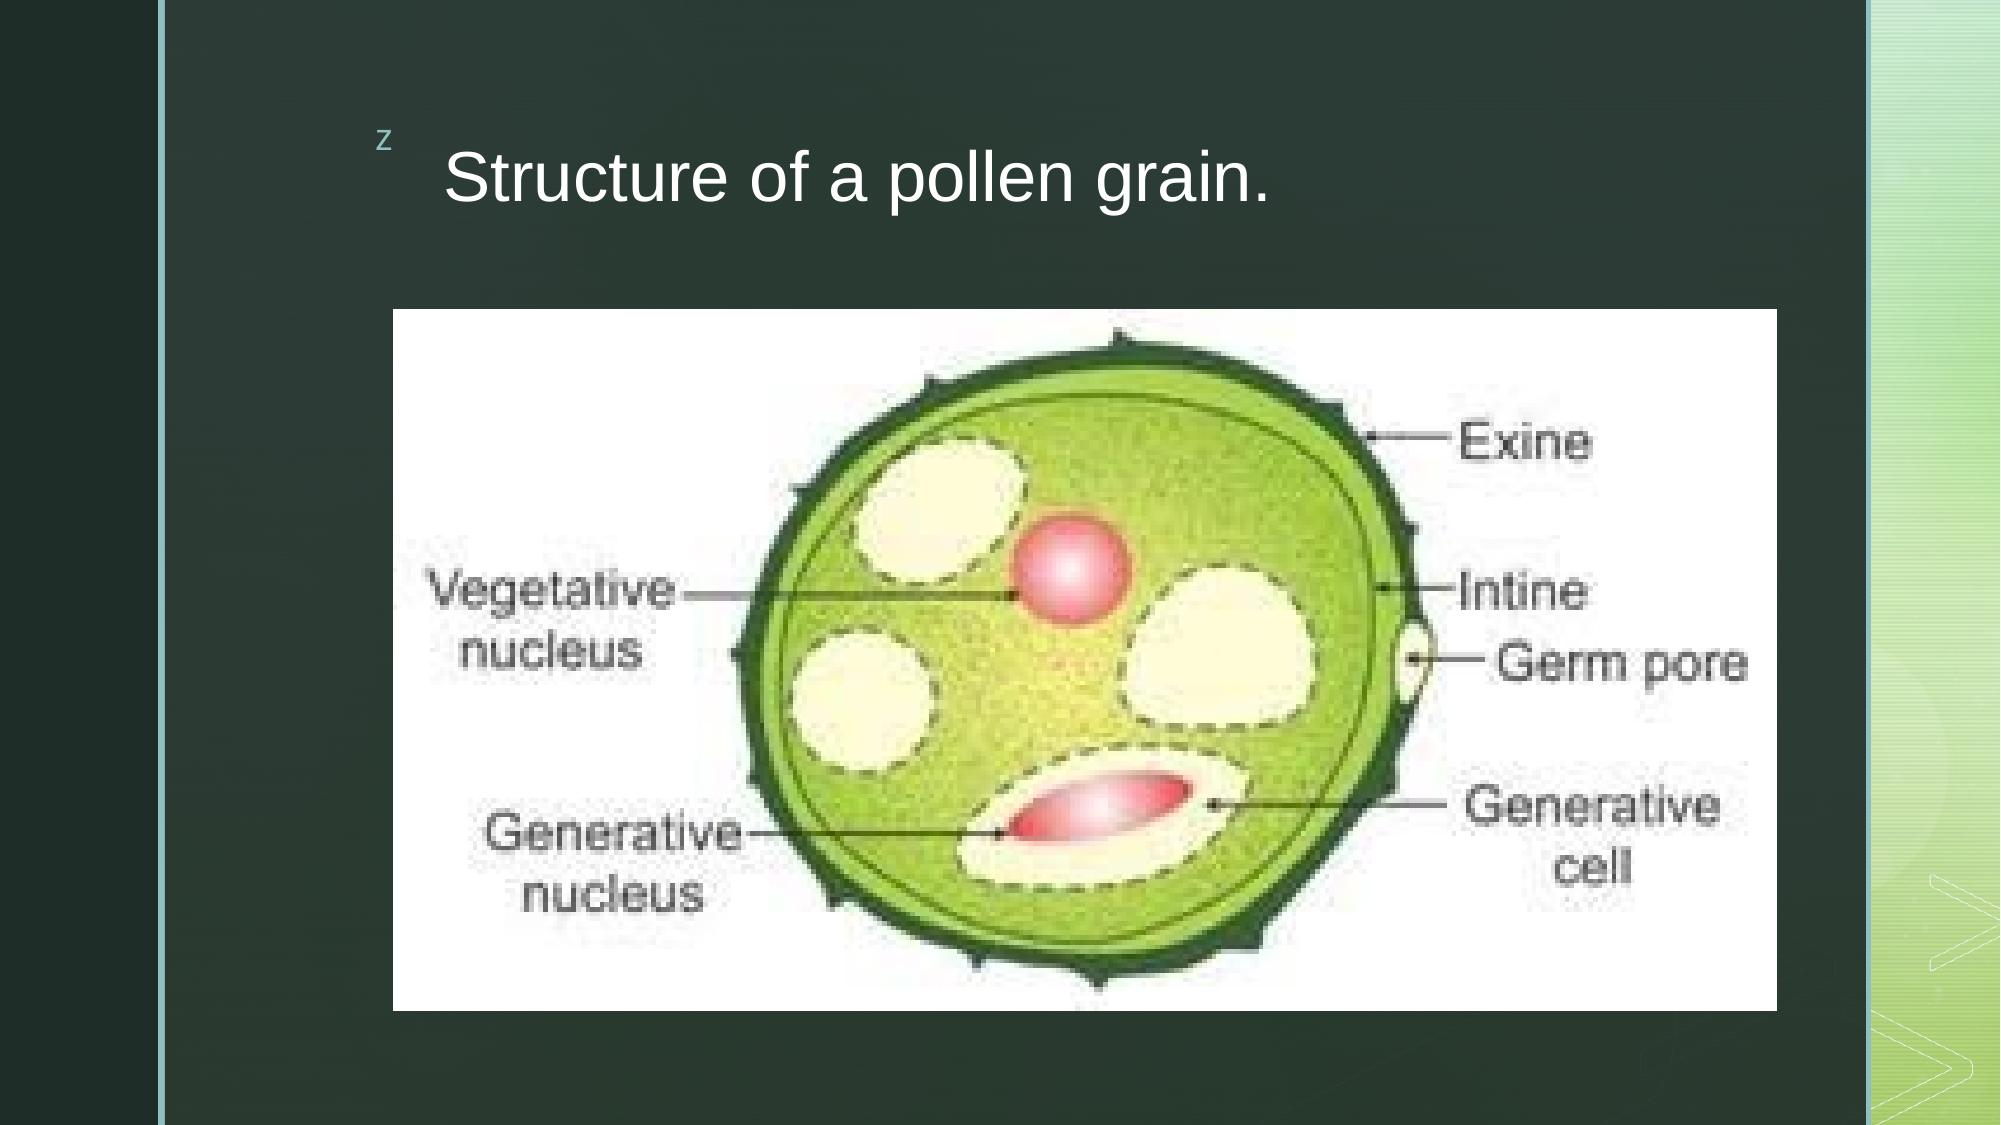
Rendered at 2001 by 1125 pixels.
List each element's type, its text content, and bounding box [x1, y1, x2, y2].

picture [393, 309, 1777, 1011]
title Structure of a pollen grain. [428, 132, 1734, 309]
